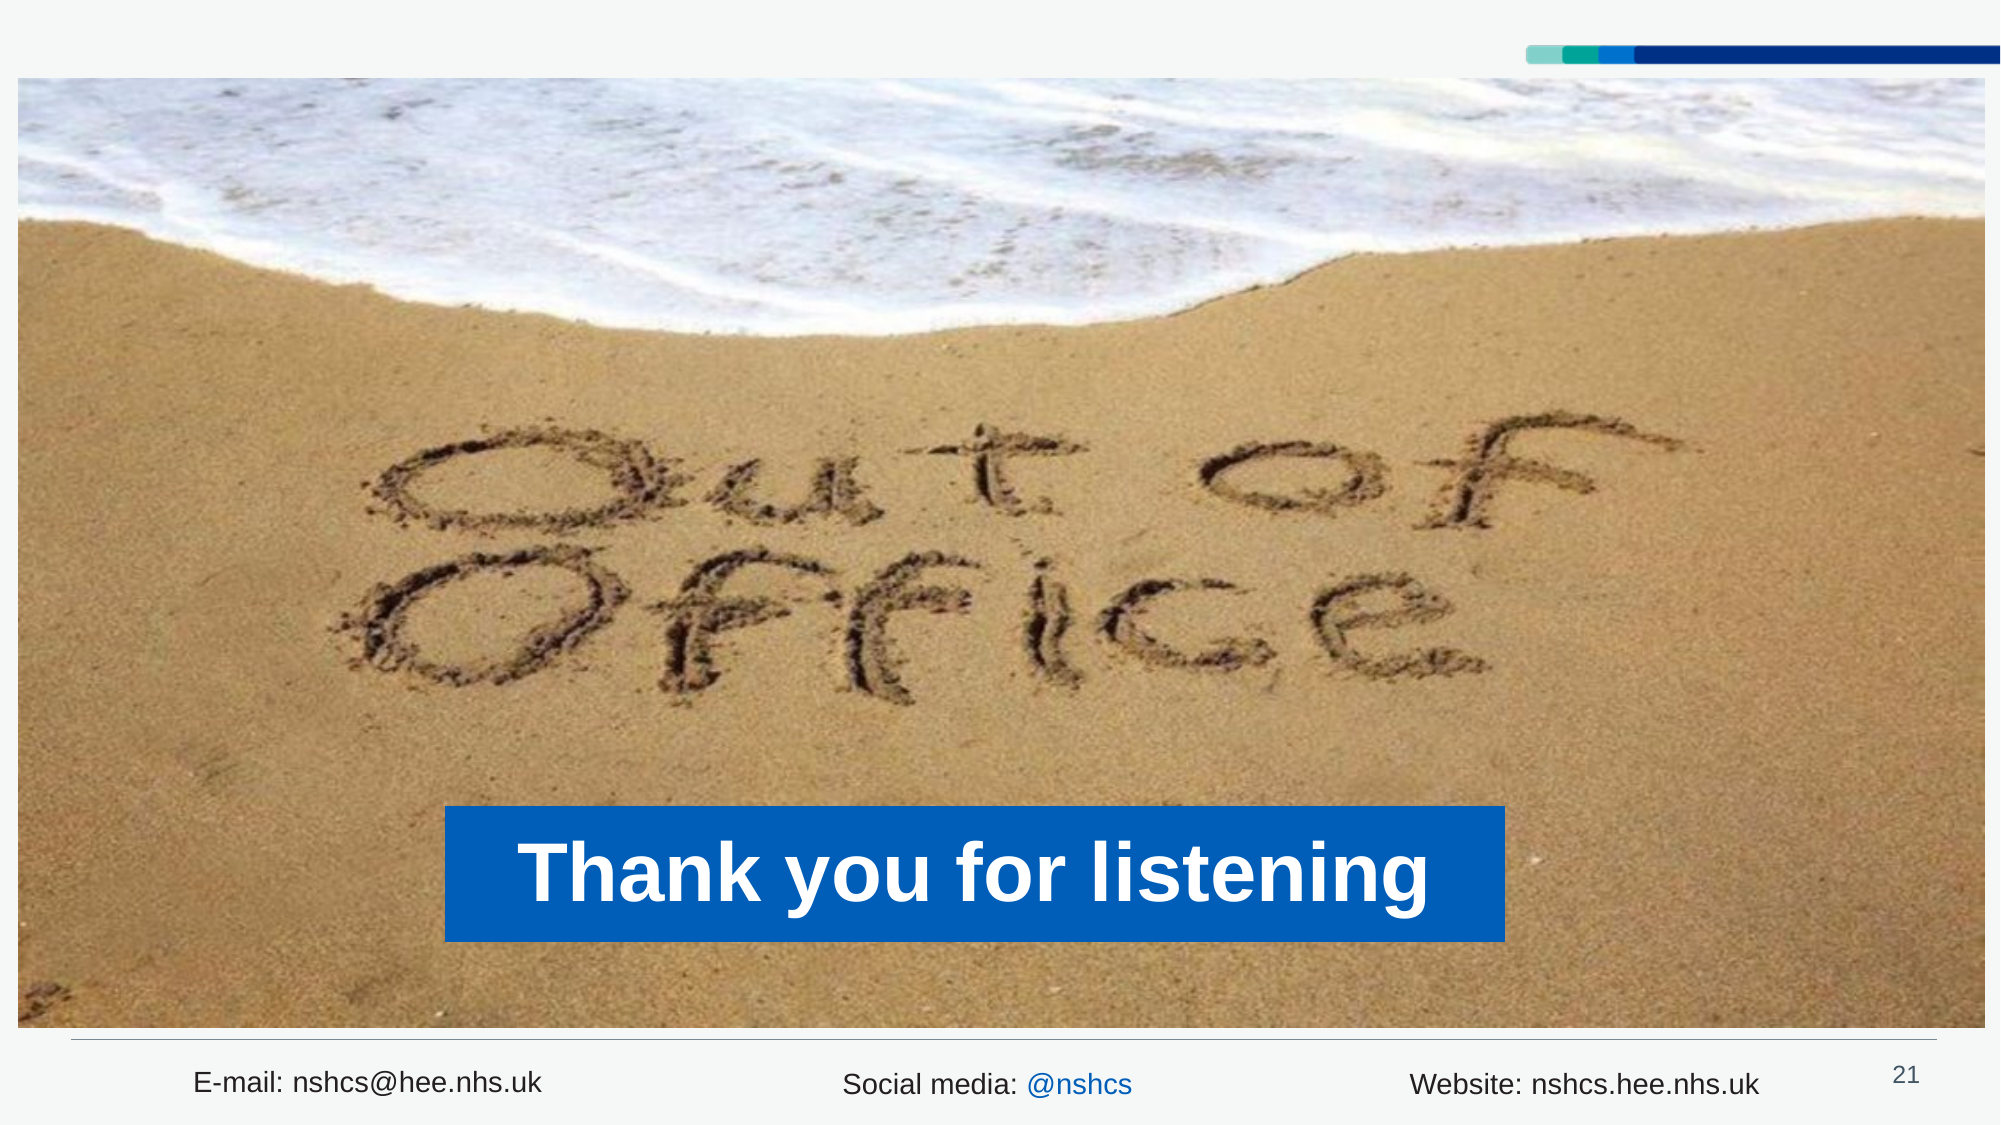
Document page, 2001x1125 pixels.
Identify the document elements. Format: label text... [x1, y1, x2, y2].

text_box Social media: @nshcs [727, 1057, 1257, 1109]
text_box E-mail: nshcs@hee.nhs.uk [54, 1055, 690, 1106]
picture [18, 78, 1985, 1028]
text_box Thank you for listening [445, 806, 1505, 942]
text_box Website: nshcs.hee.nhs.uk [1324, 1057, 1854, 1109]
